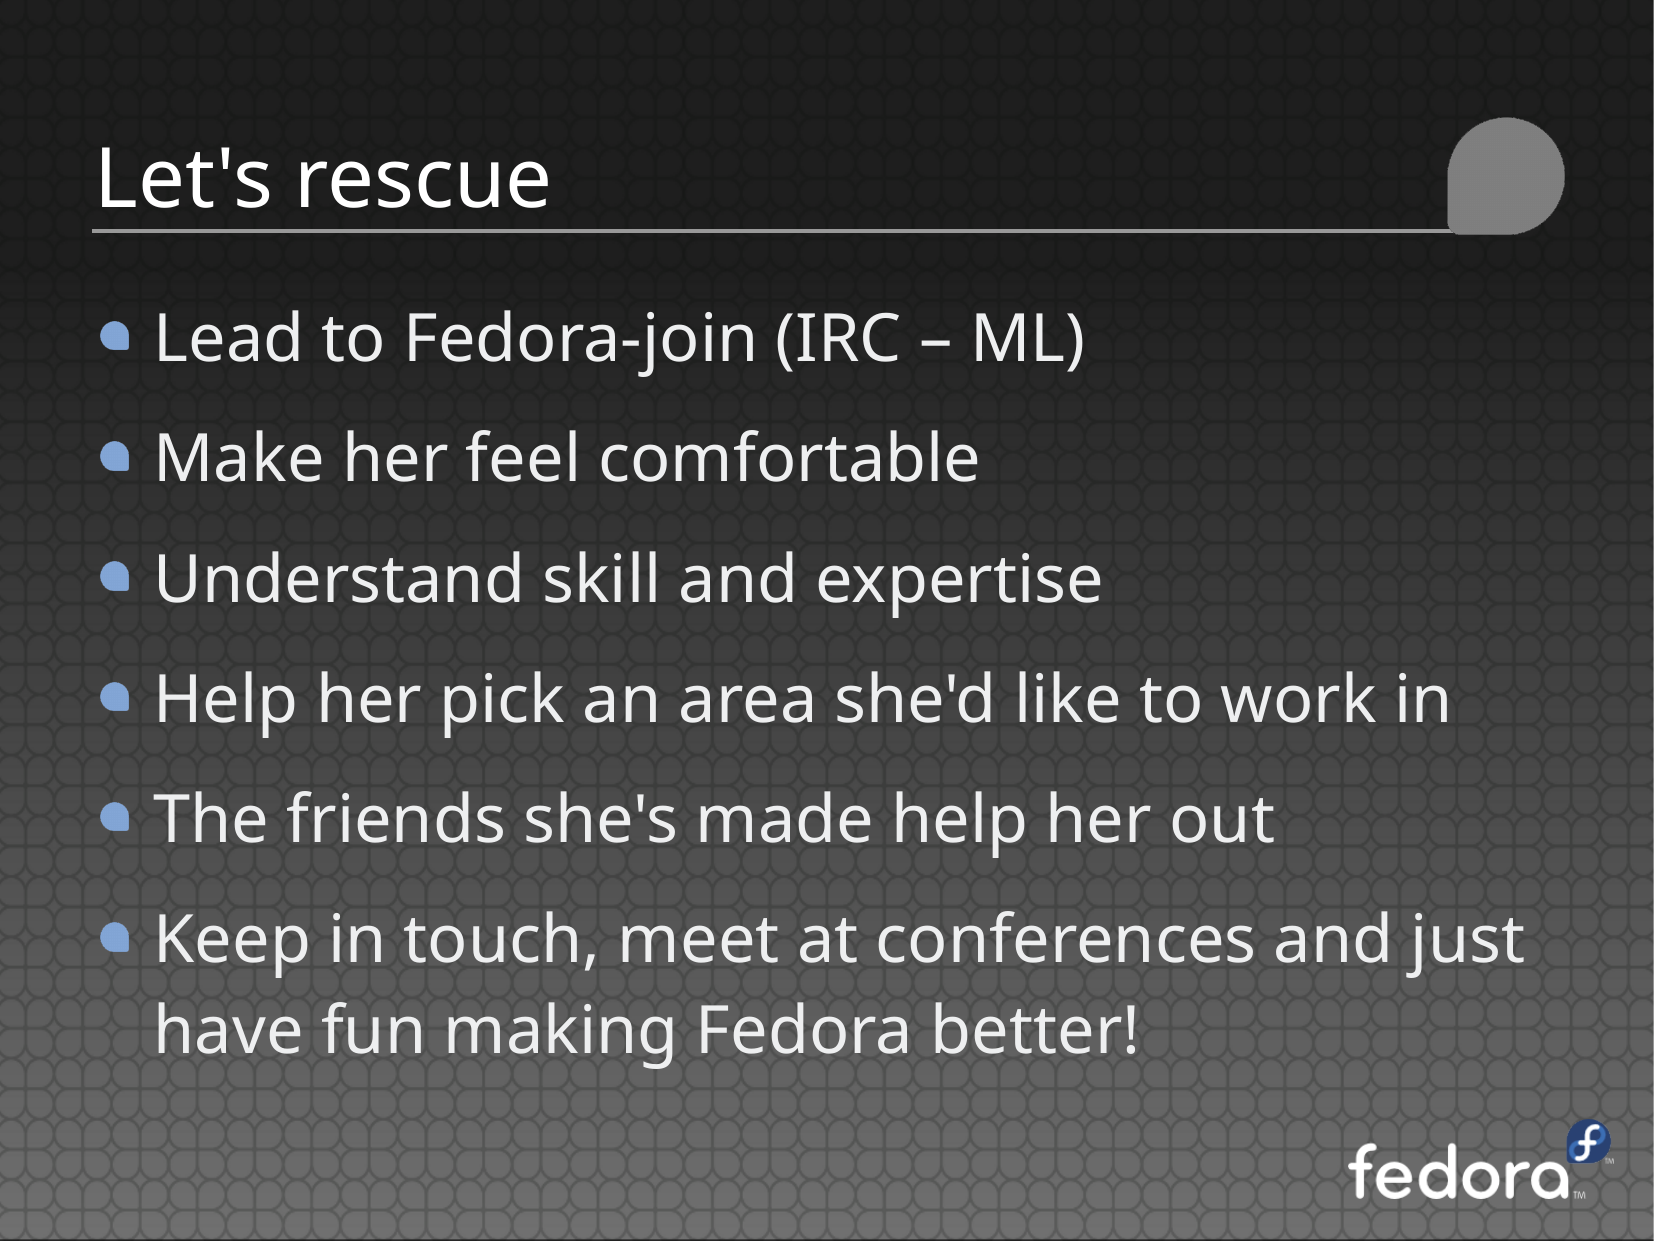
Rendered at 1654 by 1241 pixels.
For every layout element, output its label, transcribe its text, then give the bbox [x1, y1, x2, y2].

title Let's rescue [94, 100, 1426, 251]
list Lead to Fedora-join (IRC – ML) Make her feel comfortable Understand skill and expertise Help her pick an area she'd like to work in The friends she's made help her out Keep in touch, meet at conferences and just have fun making Fedora better! [82, 290, 1571, 1138]
picture [0, 0, 1654, 1241]
